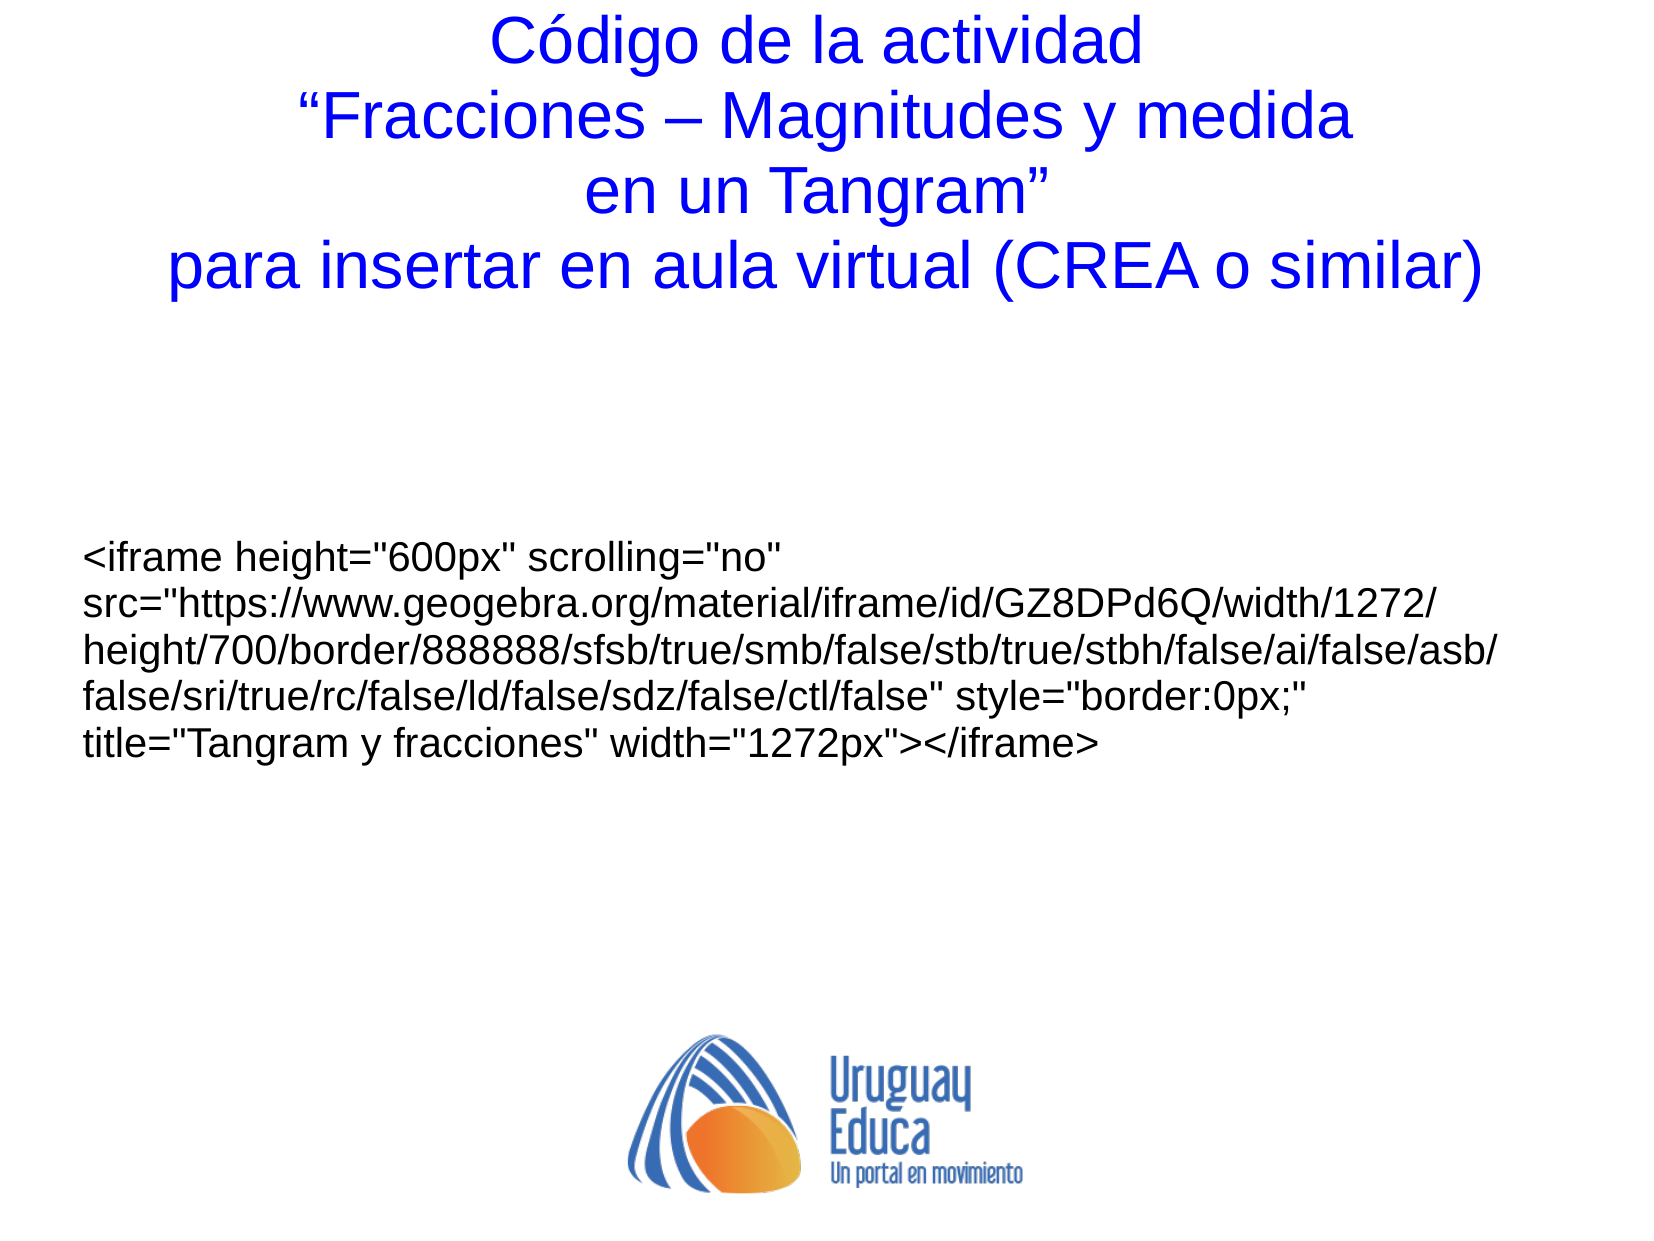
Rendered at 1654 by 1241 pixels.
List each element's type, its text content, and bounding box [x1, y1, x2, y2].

picture [622, 1010, 1032, 1241]
subtitle <iframe height="600px" scrolling="no" src="https://www.geogebra.org/material/iframe/id/GZ8DPd6Q/width/1272/height/700/border/888888/sfsb/true/smb/false/stb/true/stbh/false/ai/false/asb/false/sri/true/rc/false/ld/false/sdz/false/ctl/false" style="border:0px;" title="Tangram y fracciones" width="1272px"></iframe> [82, 290, 1571, 1010]
title Código de la actividad “Fracciones – Magnitudes y medida en un Tangram” para insertar en aula virtual (CREA o similar) [82, 3, 1571, 290]
